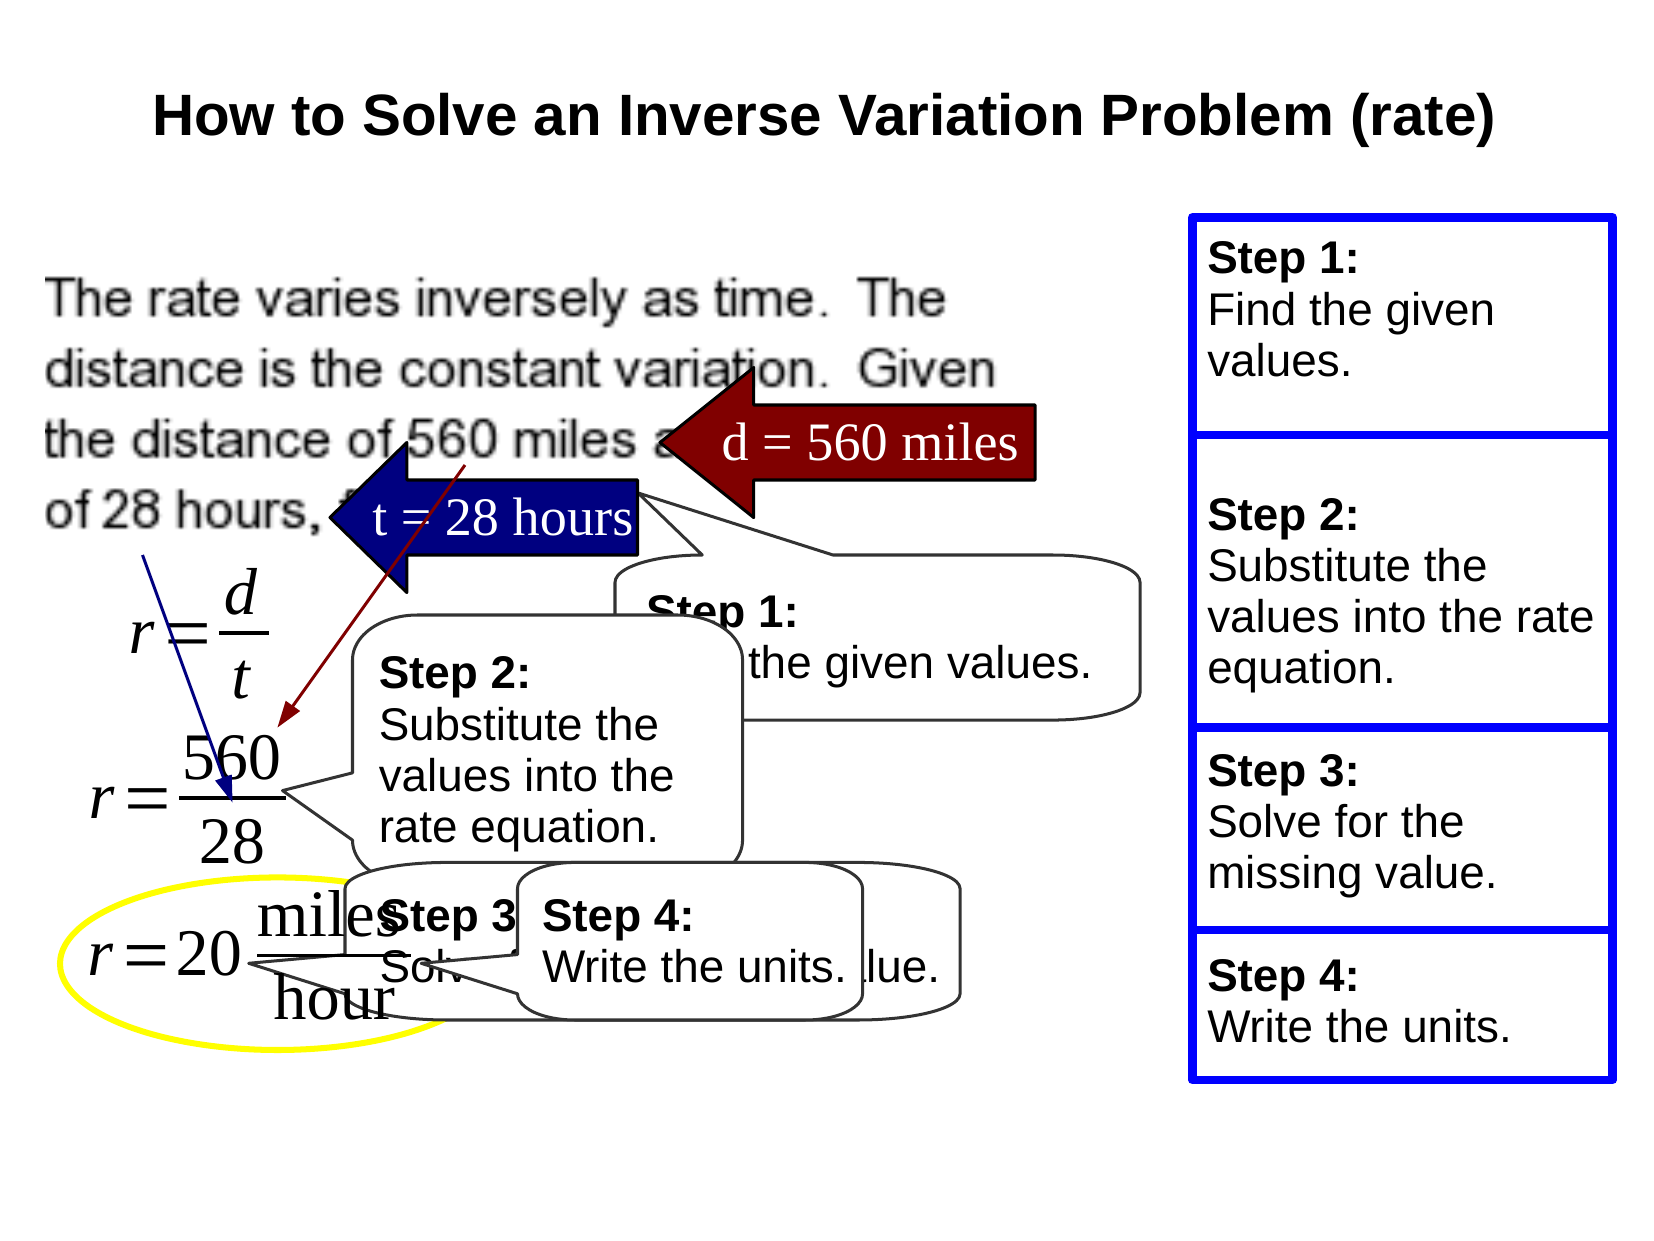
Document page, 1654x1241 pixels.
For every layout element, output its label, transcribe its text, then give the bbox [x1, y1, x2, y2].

text_box Step 1: Find the given values. Step 2: Substitute the values into the rate equation. Step 3: Solve for the missing value. Step 4: Write the units. [1197, 225, 1608, 431]
text_box How to Solve an Inverse Variation Problem (rate) [135, 75, 1516, 157]
text_box Step 3: Solve for the missing value. [421, 968, 574, 1021]
picture [45, 247, 1088, 601]
text_box Step 1: Find the given values. Step 2: Substitute the values into the rate equation. Step 3: Solve for the missing value. Step 4: Write the units. [1197, 439, 1608, 723]
text_box Step 1: Find the given values. Step 2: Substitute the values into the rate equation. Step 3: Solve for the missing value. Step 4: Write the units. [1192, 225, 1621, 1241]
text_box Step 1: Find the given values. Step 2: Substitute the values into the rate equation. Step 3: Solve for the missing value. Step 4: Write the units. [1197, 732, 1608, 926]
text_box t = 28 hours [329, 442, 638, 593]
text_box Step 3: Solve for the missing value. [806, 862, 961, 1021]
text_box Step 2: Substitute the values into the rate equation. [295, 615, 743, 871]
text_box d = 560 miles [660, 367, 1036, 518]
chart [121, 554, 278, 713]
text_box Step 1: Find the given values. Step 2: Substitute the values into the rate equation. Step 3: Solve for the missing value. Step 4: Write the units. [1197, 934, 1608, 1076]
text_box Step 4: Write the units. [421, 862, 863, 1021]
text_box Step 1: Find the given values. [615, 492, 1141, 721]
text_box Step 3: Solve for the missing value. [355, 862, 563, 962]
chart [79, 877, 421, 1035]
chart [80, 720, 295, 878]
